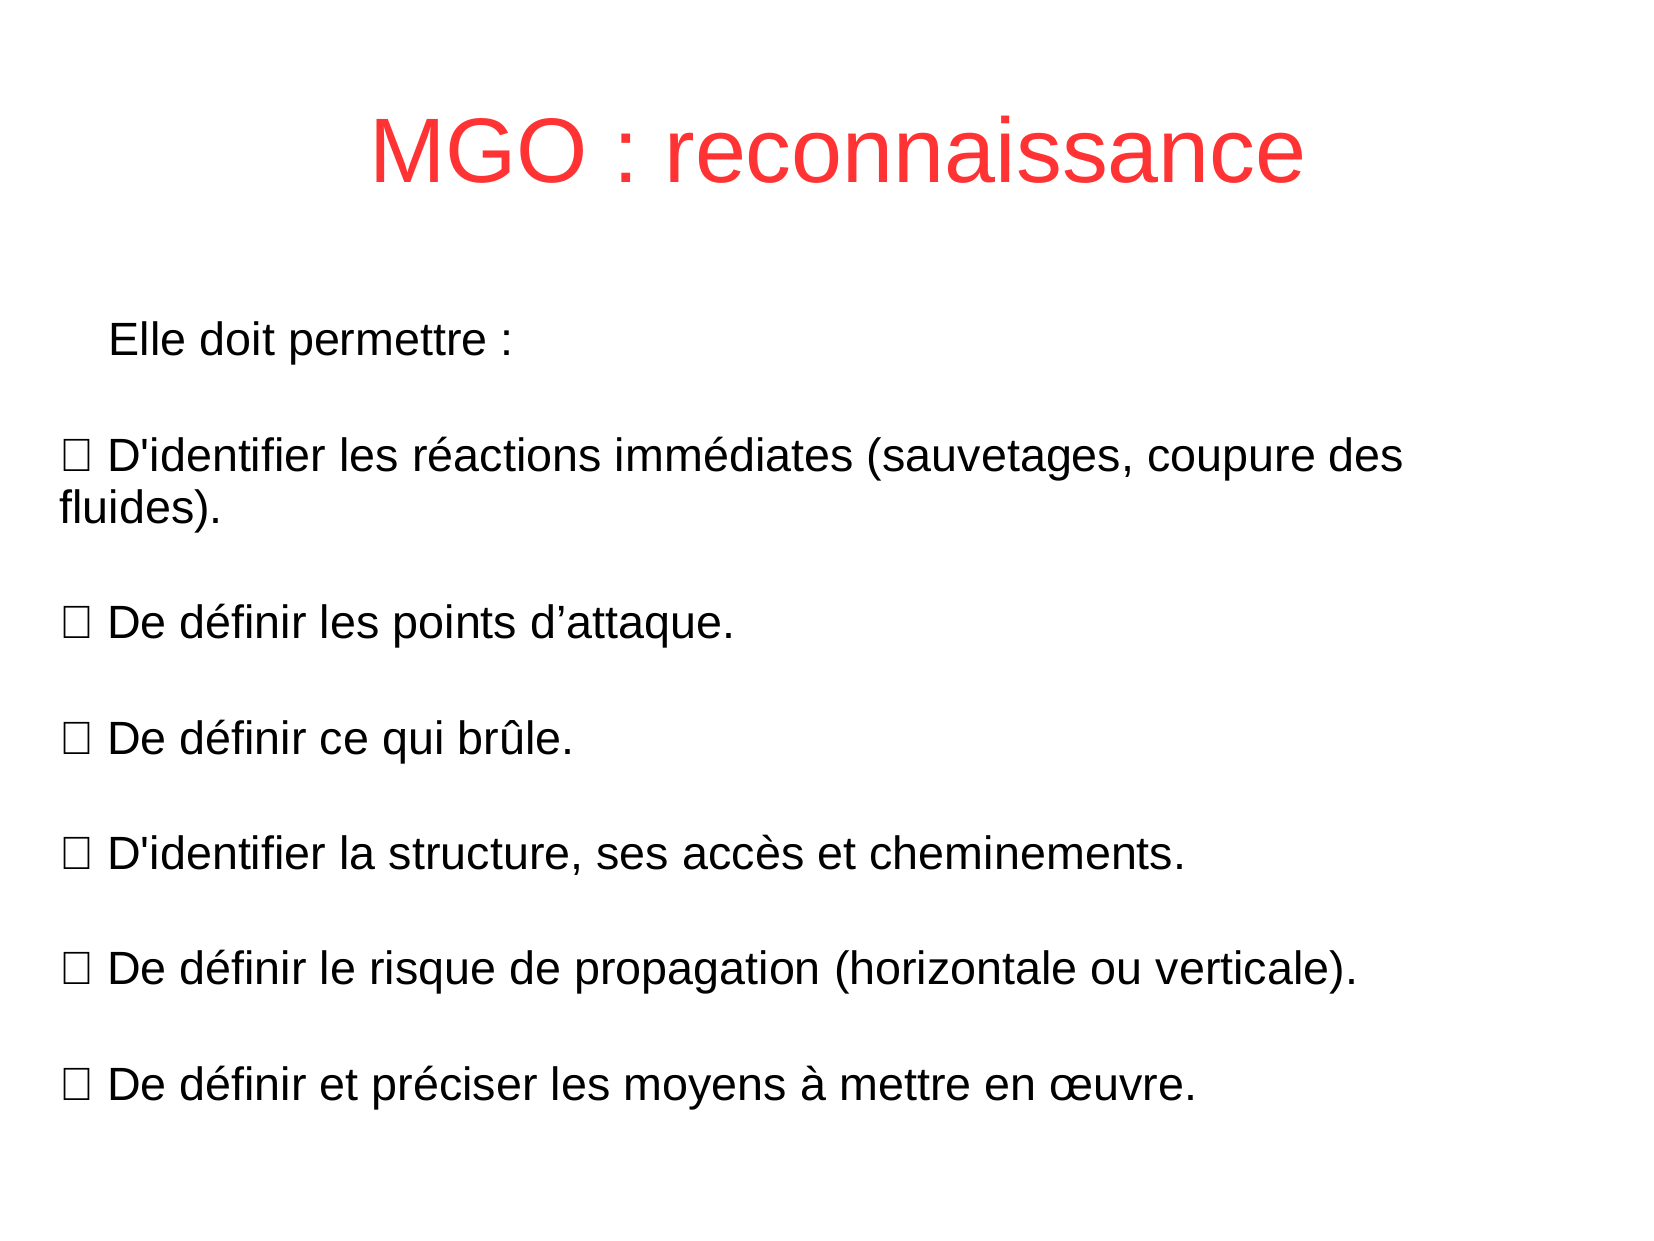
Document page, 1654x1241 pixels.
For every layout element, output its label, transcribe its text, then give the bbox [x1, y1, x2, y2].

list Elle doit permettre :  D'identifier les réactions immédiates (sauvetages, coupure des fluides).  De définir les points d’attaque.  De définir ce qui brûle.  D'identifier la structure, ses accès et cheminements.  De définir le risque de propagation (horizontale ou verticale).  De définir et préciser les moyens à mettre en œuvre. [59, 313, 1571, 1111]
title MGO : reconnaissance [94, 47, 1583, 255]
